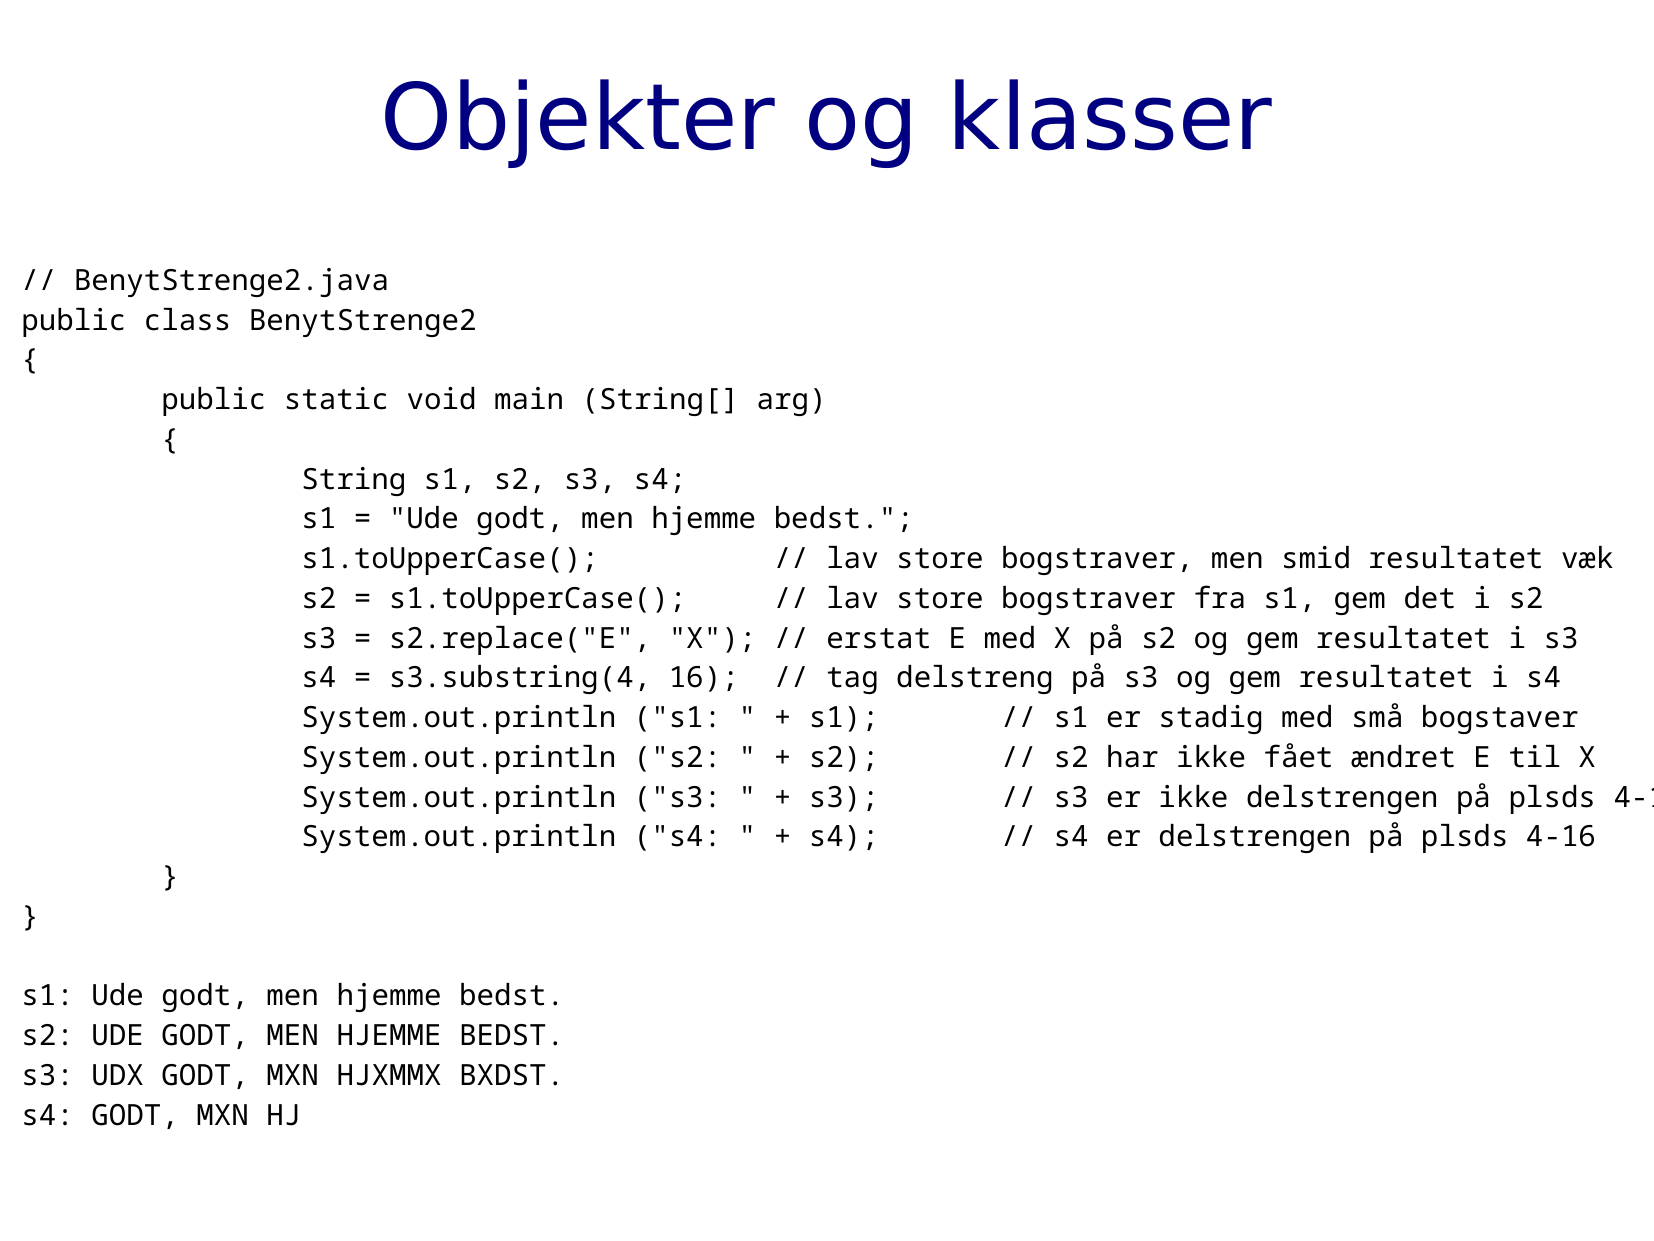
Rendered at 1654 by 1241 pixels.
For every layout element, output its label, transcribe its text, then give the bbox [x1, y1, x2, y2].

title Objekter og klasser [105, 14, 1549, 222]
text_box // BenytStrenge2.java public class BenytStrenge2 { public static void main (String[] arg) { String s1, s2, s3, s4; s1 = "Ude godt, men hjemme bedst."; s1.toUpperCase(); // lav store bogstraver, men smid resultatet væk s2 = s1.toUpperCase(); // lav store bogstraver fra s1, gem det i s2 s3 = s2.replace("E", "X"); // erstat E med X på s2 og gem resultatet i s3 s4 = s3.substring(4, 16); // tag delstreng på s3 og gem resultatet i s4 System.out.println ("s1: " + s1); // s1 er stadig med små bogstaver System.out.println ("s2: " + s2); // s2 har ikke fået ændret E til X System.out.println ("s3: " + s3); // s3 er ikke delstrengen på plsds 4-16 System.out.println ("s4: " + s4); // s4 er delstrengen på plsds 4-16 } } s1: Ude godt, men hjemme bedst. s2: UDE GODT, MEN HJEMME BEDST. s3: UDX GODT, MXN HJXMMX BXDST. s4: GODT, MXN HJ [21, 259, 1654, 1013]
